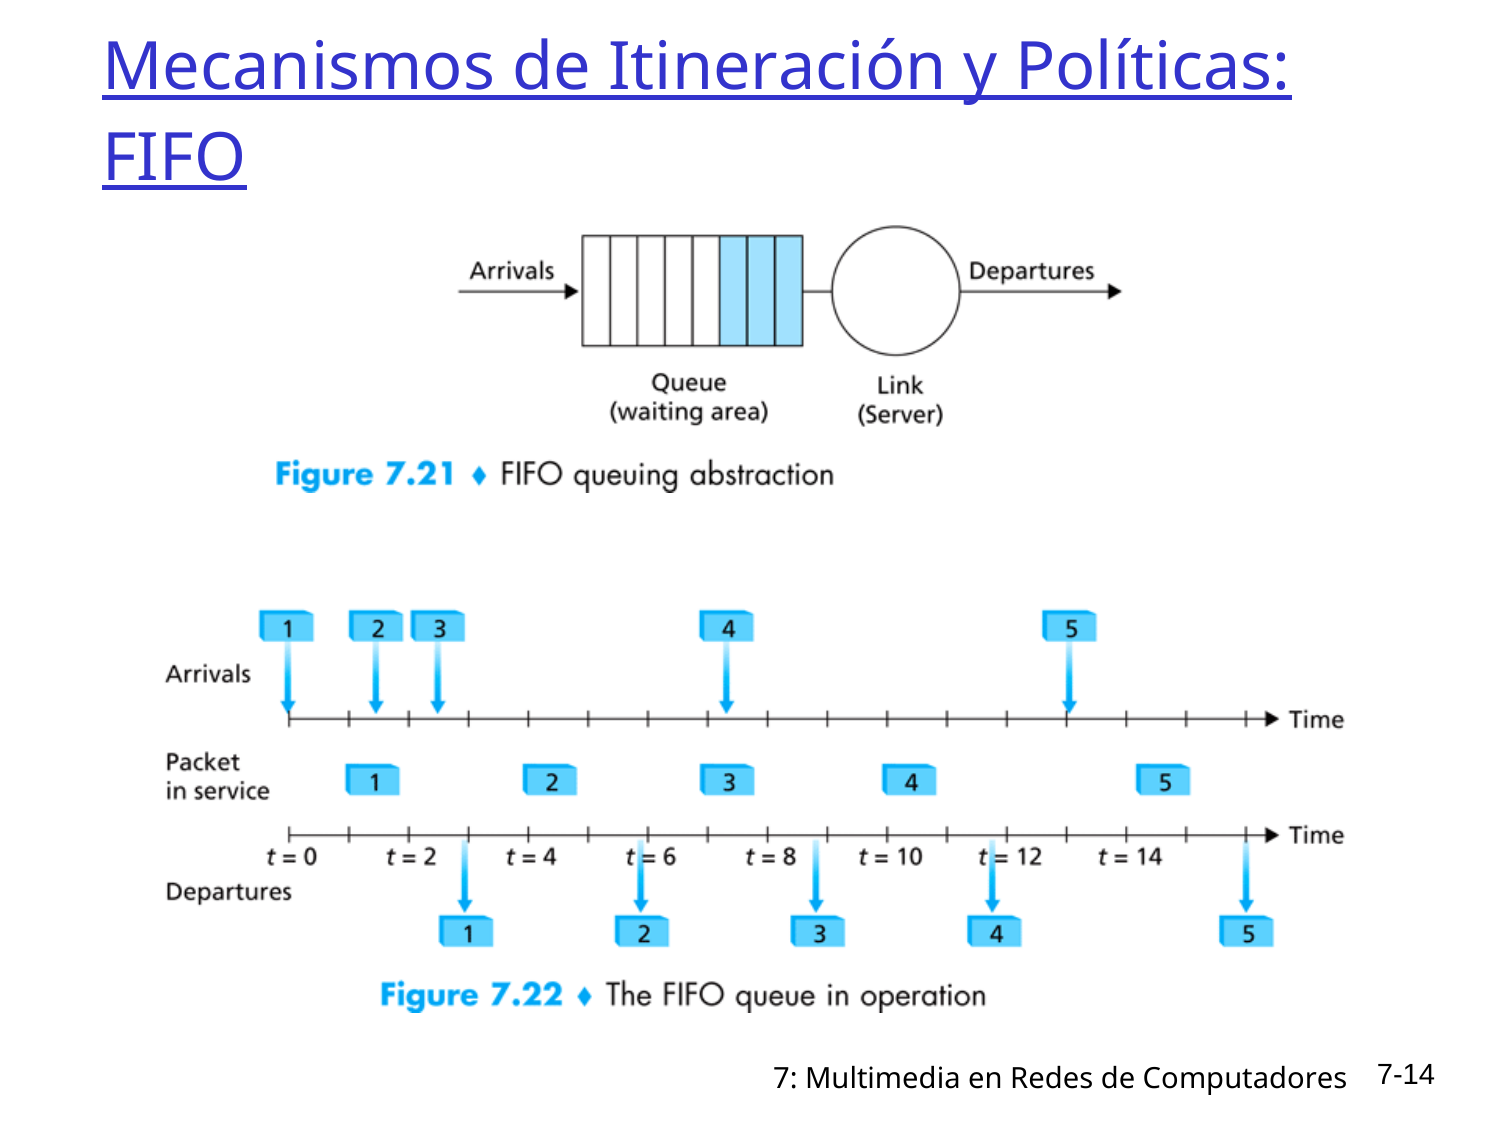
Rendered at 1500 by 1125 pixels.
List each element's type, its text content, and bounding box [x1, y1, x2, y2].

title Mecanismos de Itineración y Políticas: FIFO [87, 23, 1363, 195]
picture [412, 994, 419, 1001]
picture [160, 606, 1351, 1013]
picture [275, 224, 1126, 493]
